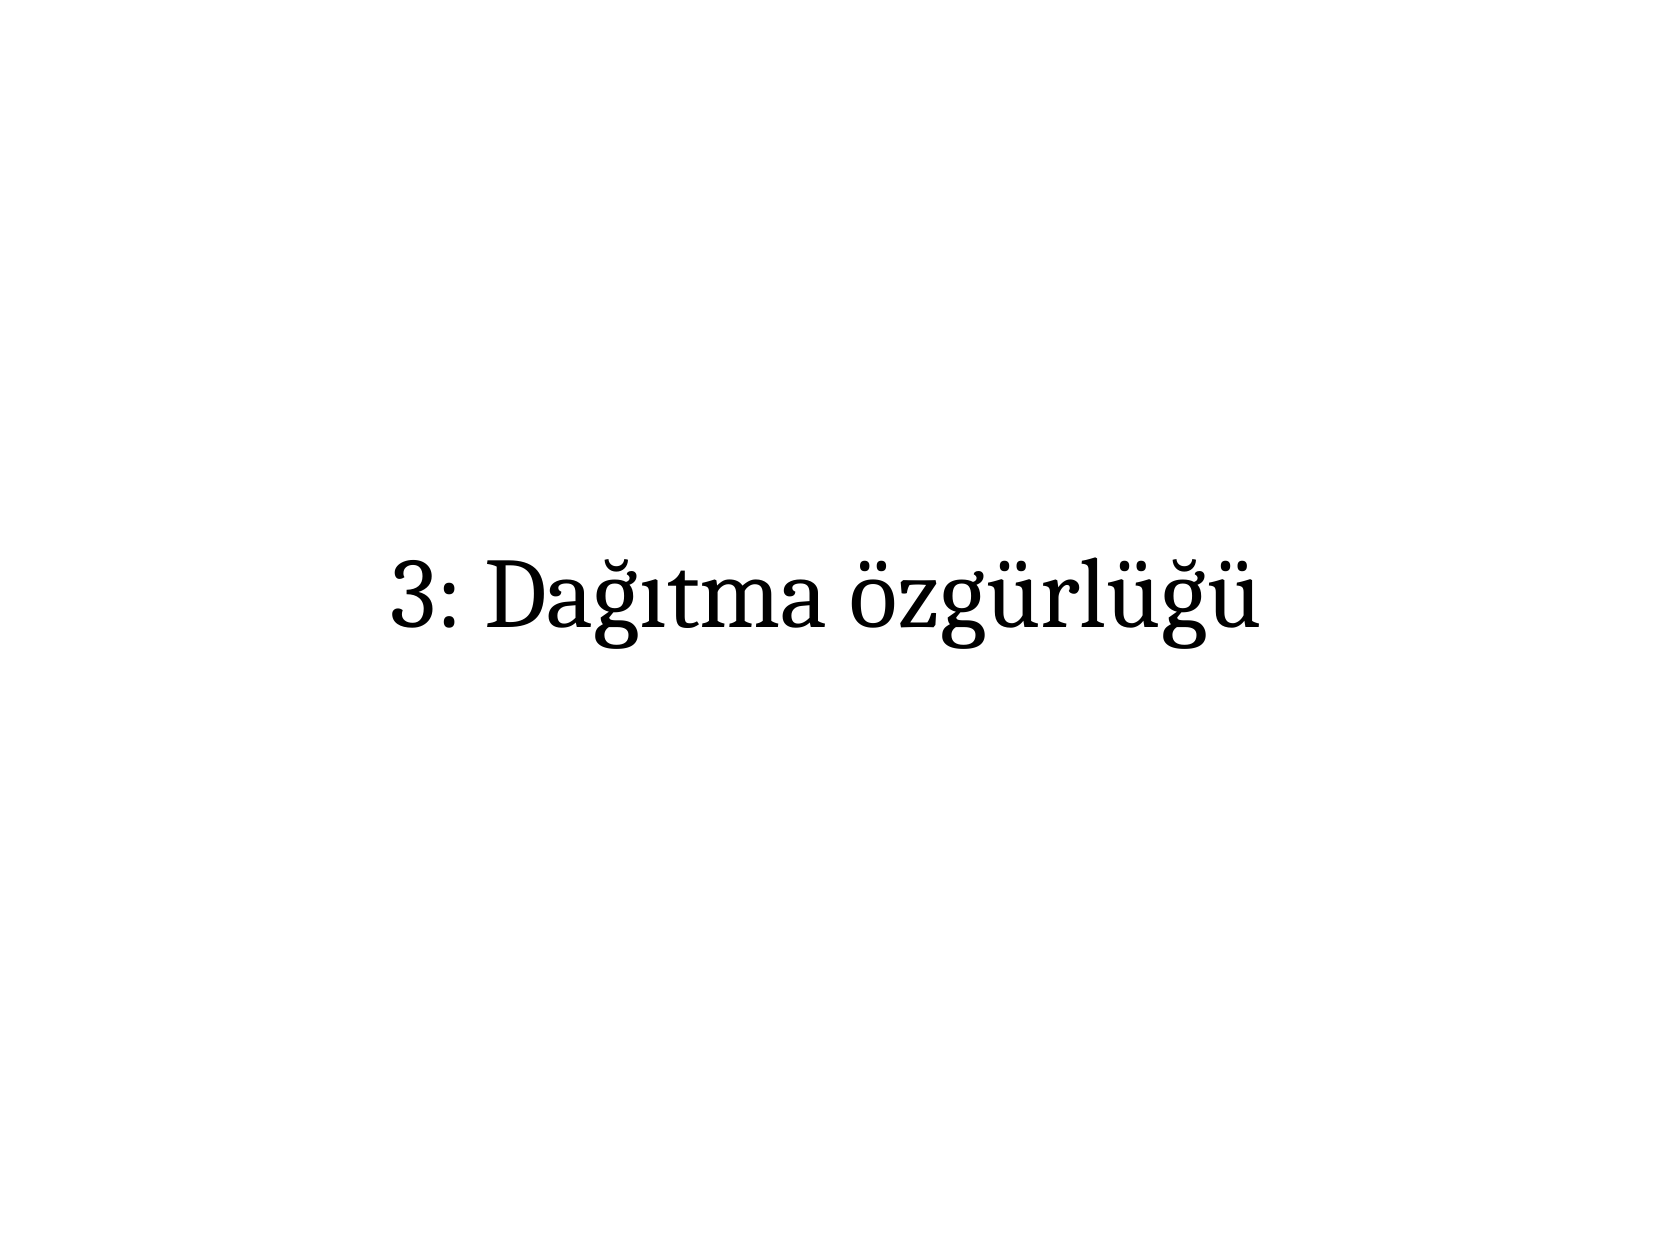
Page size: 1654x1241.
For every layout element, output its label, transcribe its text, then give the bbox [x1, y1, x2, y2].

title 3: Dağıtma özgürlüğü [82, 281, 1571, 908]
